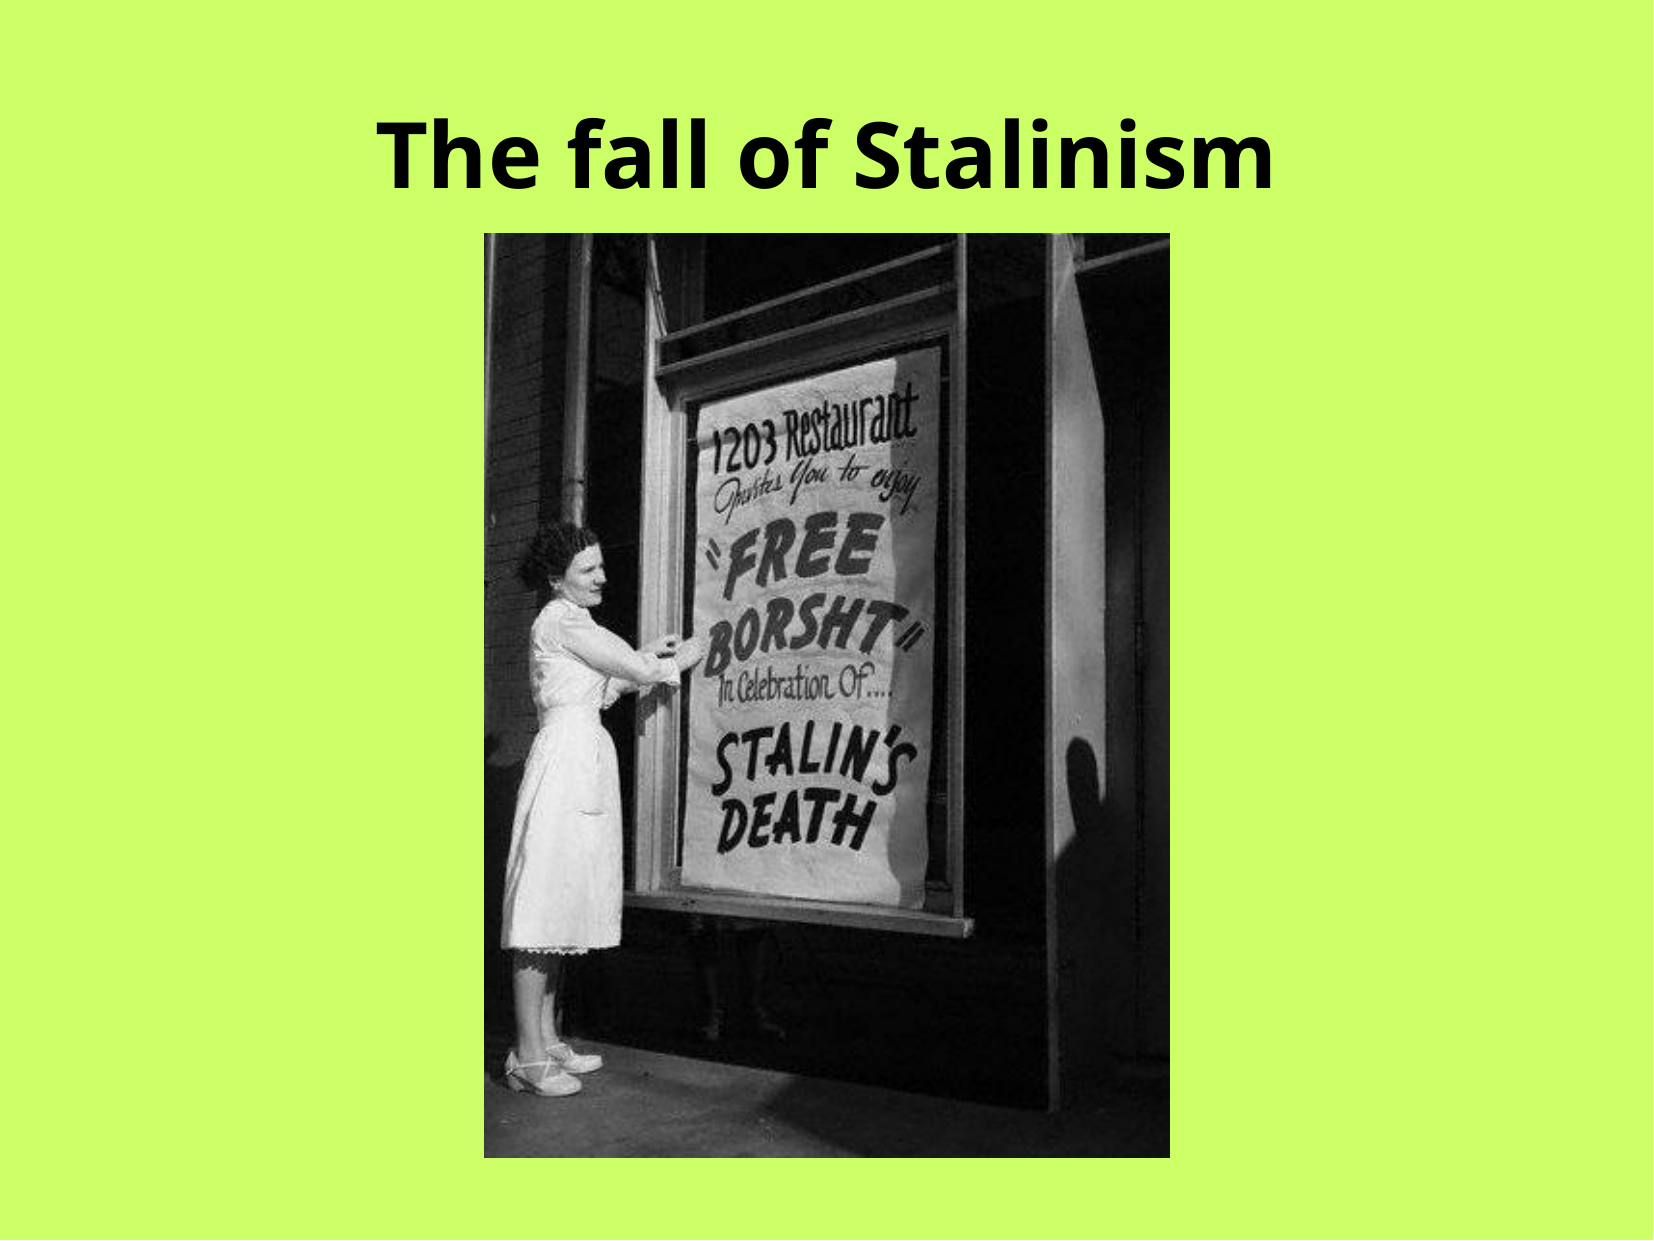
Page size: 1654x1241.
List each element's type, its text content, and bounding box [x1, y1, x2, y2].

title The fall of Stalinism [82, 42, 1571, 264]
picture [484, 233, 1170, 1158]
